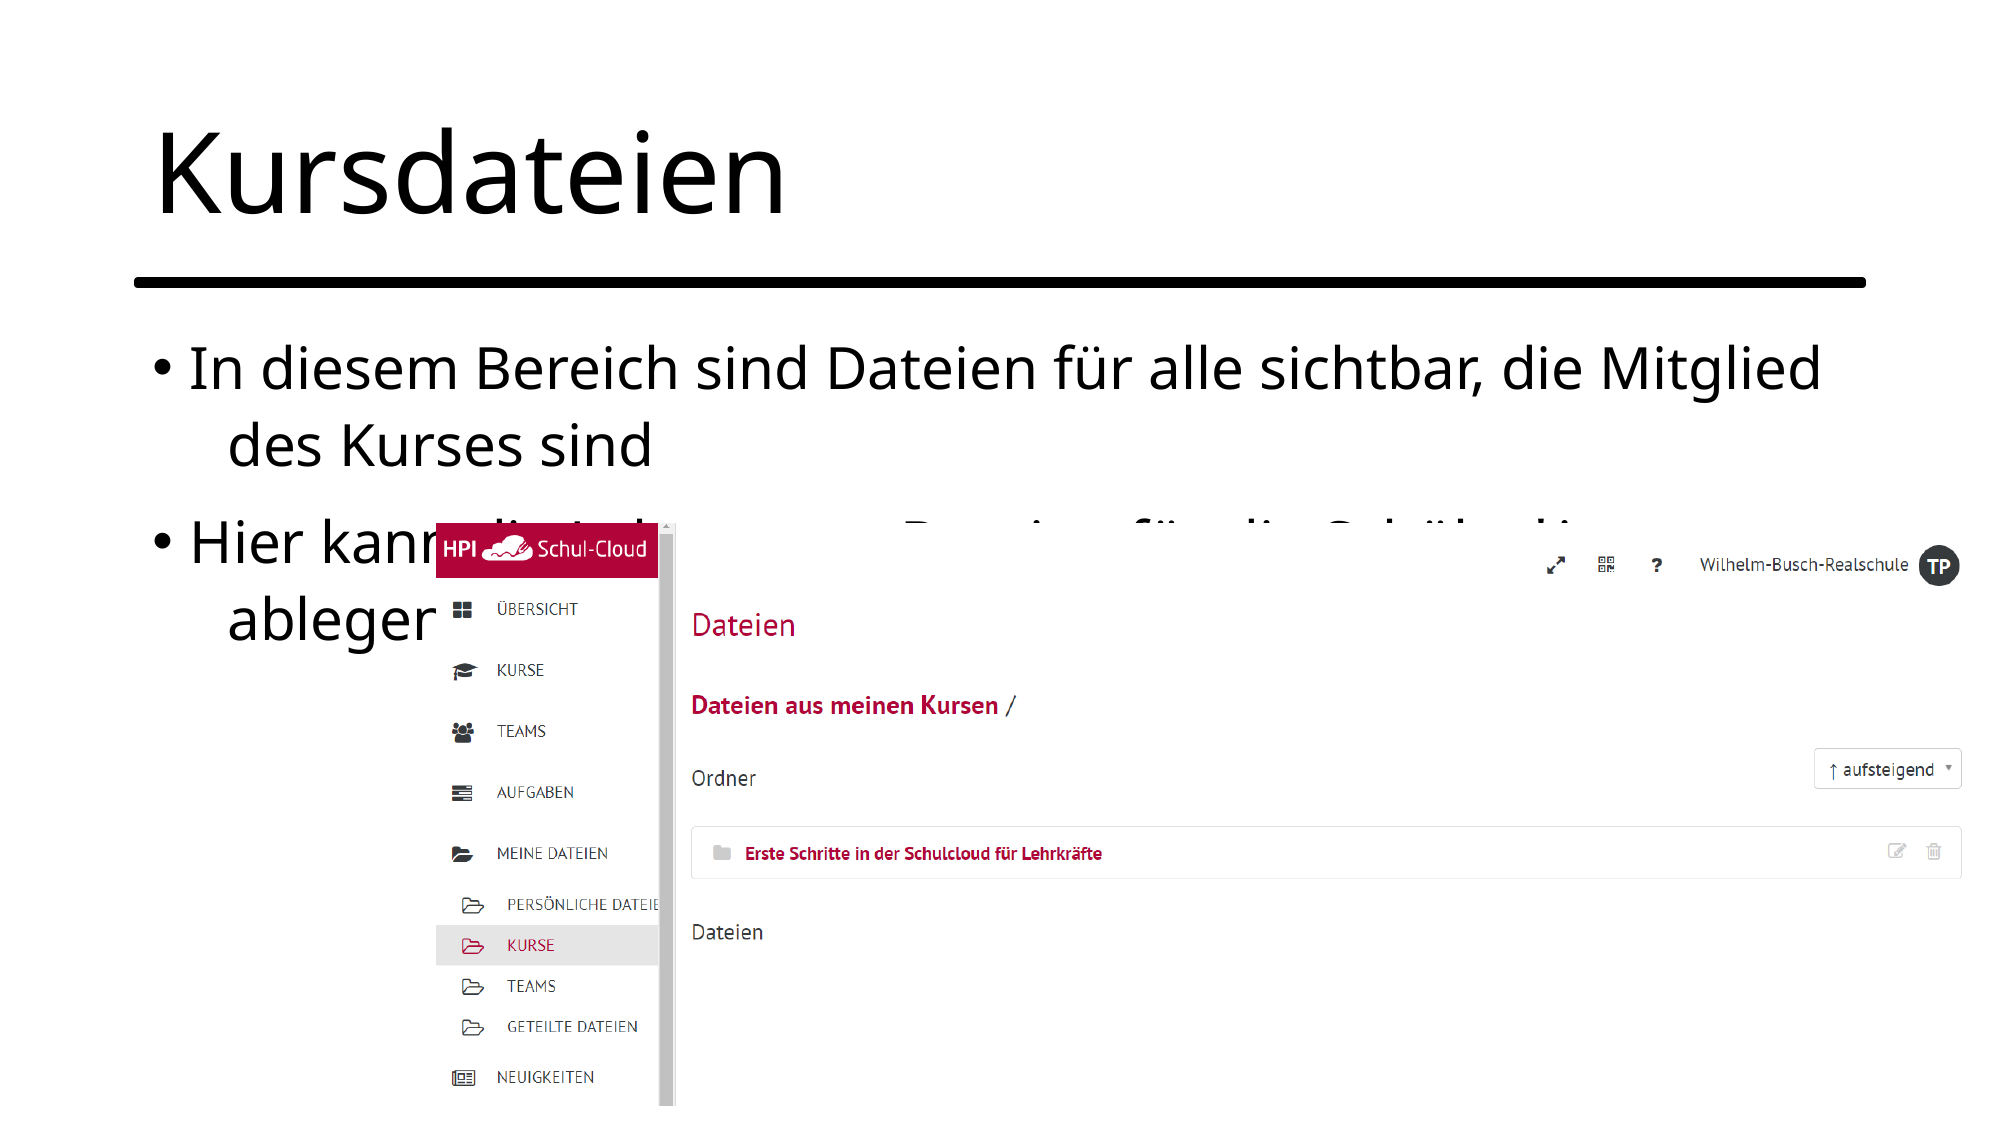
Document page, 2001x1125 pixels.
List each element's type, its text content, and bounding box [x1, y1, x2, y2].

picture [436, 523, 1968, 1107]
list In diesem Bereich sind Dateien für alle sichtbar, die Mitglied des Kurses sind Hier kann die Lehrperson Dateien für die Schüler*innen ablegen, z.B. Bilder oder Arbeitsblätter [137, 316, 1863, 1014]
title Kursdateien [137, 59, 1863, 278]
